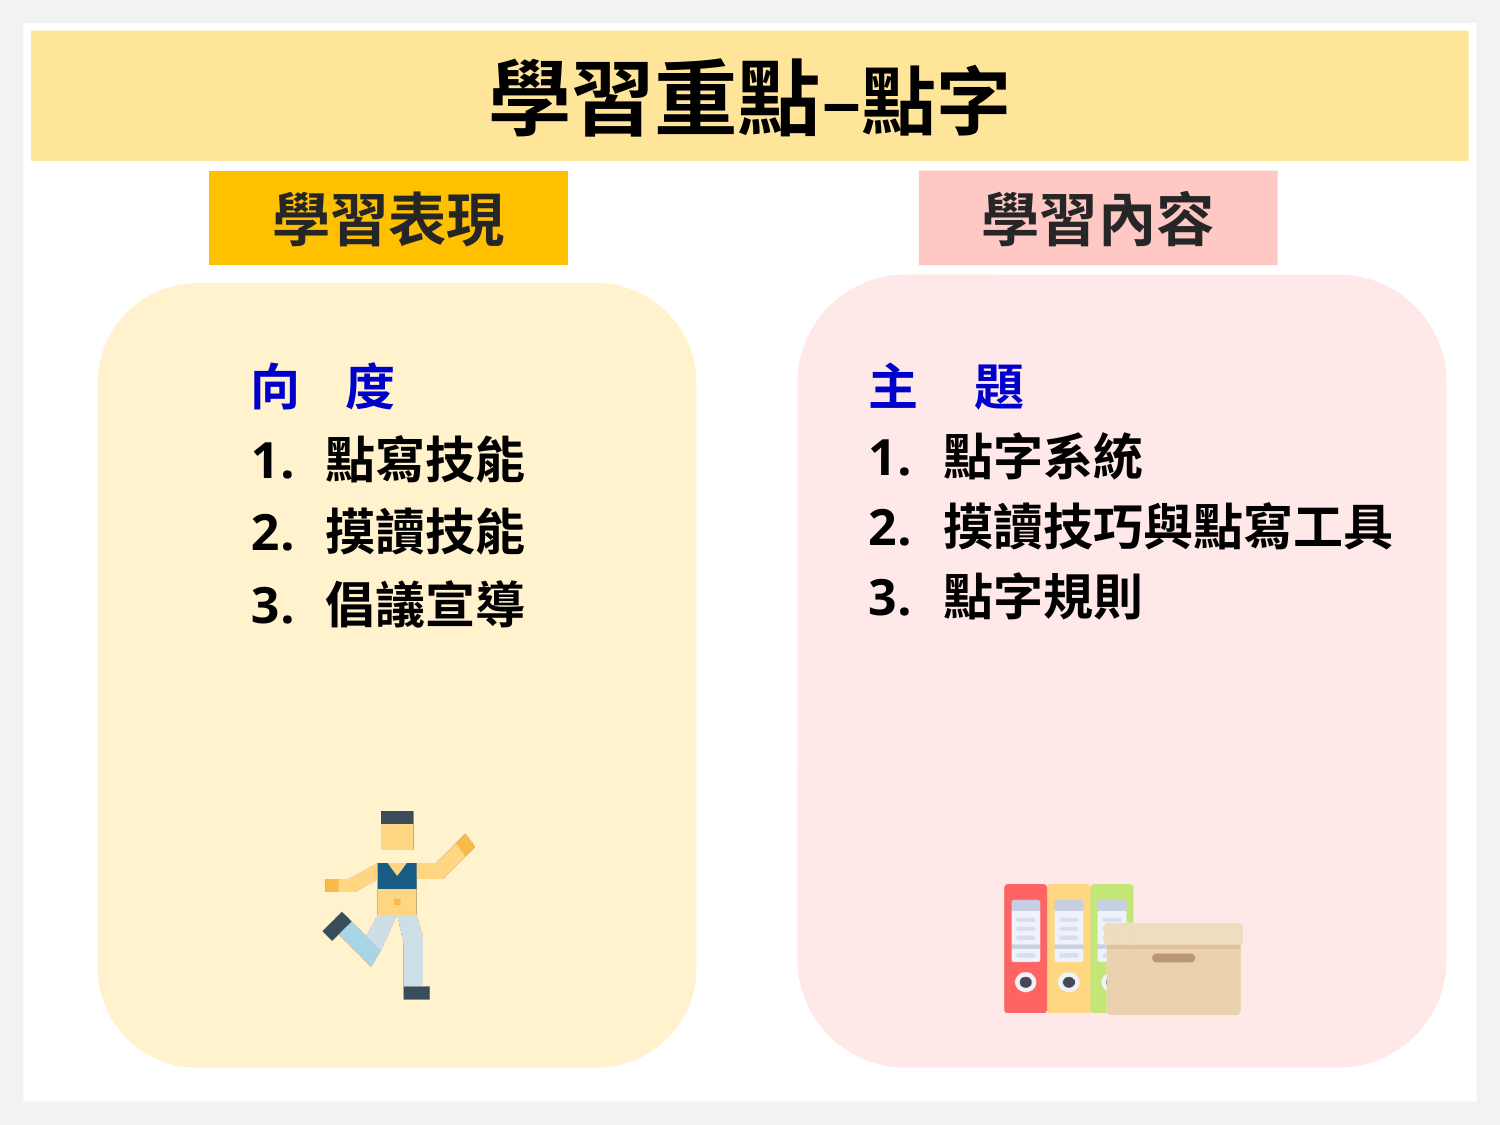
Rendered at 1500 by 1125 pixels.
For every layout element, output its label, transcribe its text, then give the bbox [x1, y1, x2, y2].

text_box 學習表現 [209, 171, 568, 265]
text_box 學習內容 [919, 171, 1278, 265]
text_box 向 度 點寫技能 摸讀技能 倡議宣導 [236, 348, 541, 641]
picture [293, 801, 501, 1009]
text_box 主 題 點字系統 摸讀技巧與點寫工具 點字規則 [853, 348, 1423, 634]
text_box [97, 283, 697, 1068]
picture [999, 884, 1243, 1033]
text_box 學習重點–點字 [31, 30, 1469, 161]
text_box [797, 274, 1447, 1068]
